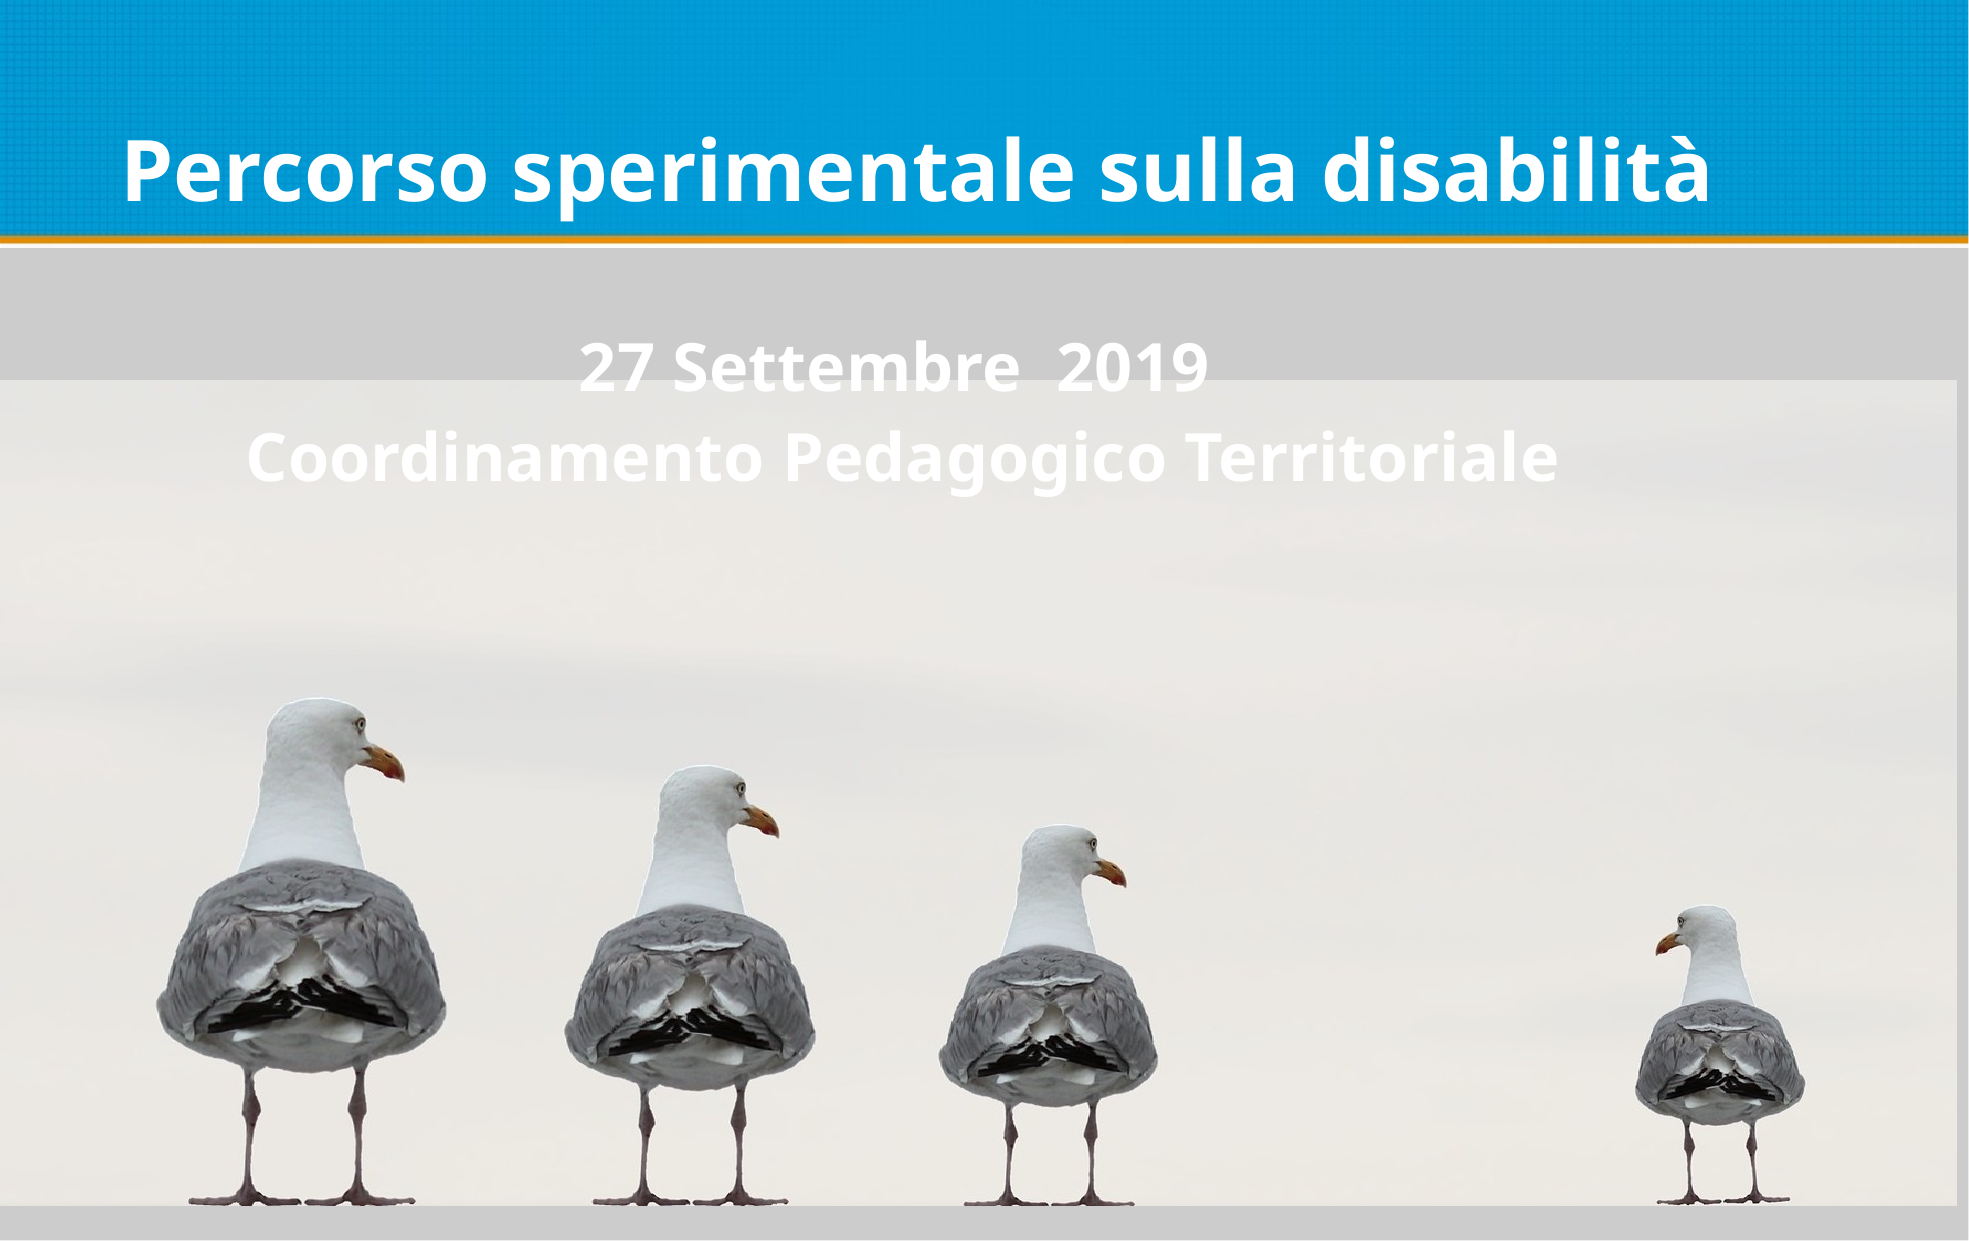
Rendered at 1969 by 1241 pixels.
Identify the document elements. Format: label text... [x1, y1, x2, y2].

title Percorso sperimentale sulla disabilità [98, 19, 1870, 227]
text_box 27 Settembre 2019 Coordinamento Pedagogico Territoriale [43, 283, 1814, 538]
picture [0, 233, 1969, 248]
picture [0, 380, 1957, 1206]
text_box [0, 248, 1969, 1241]
